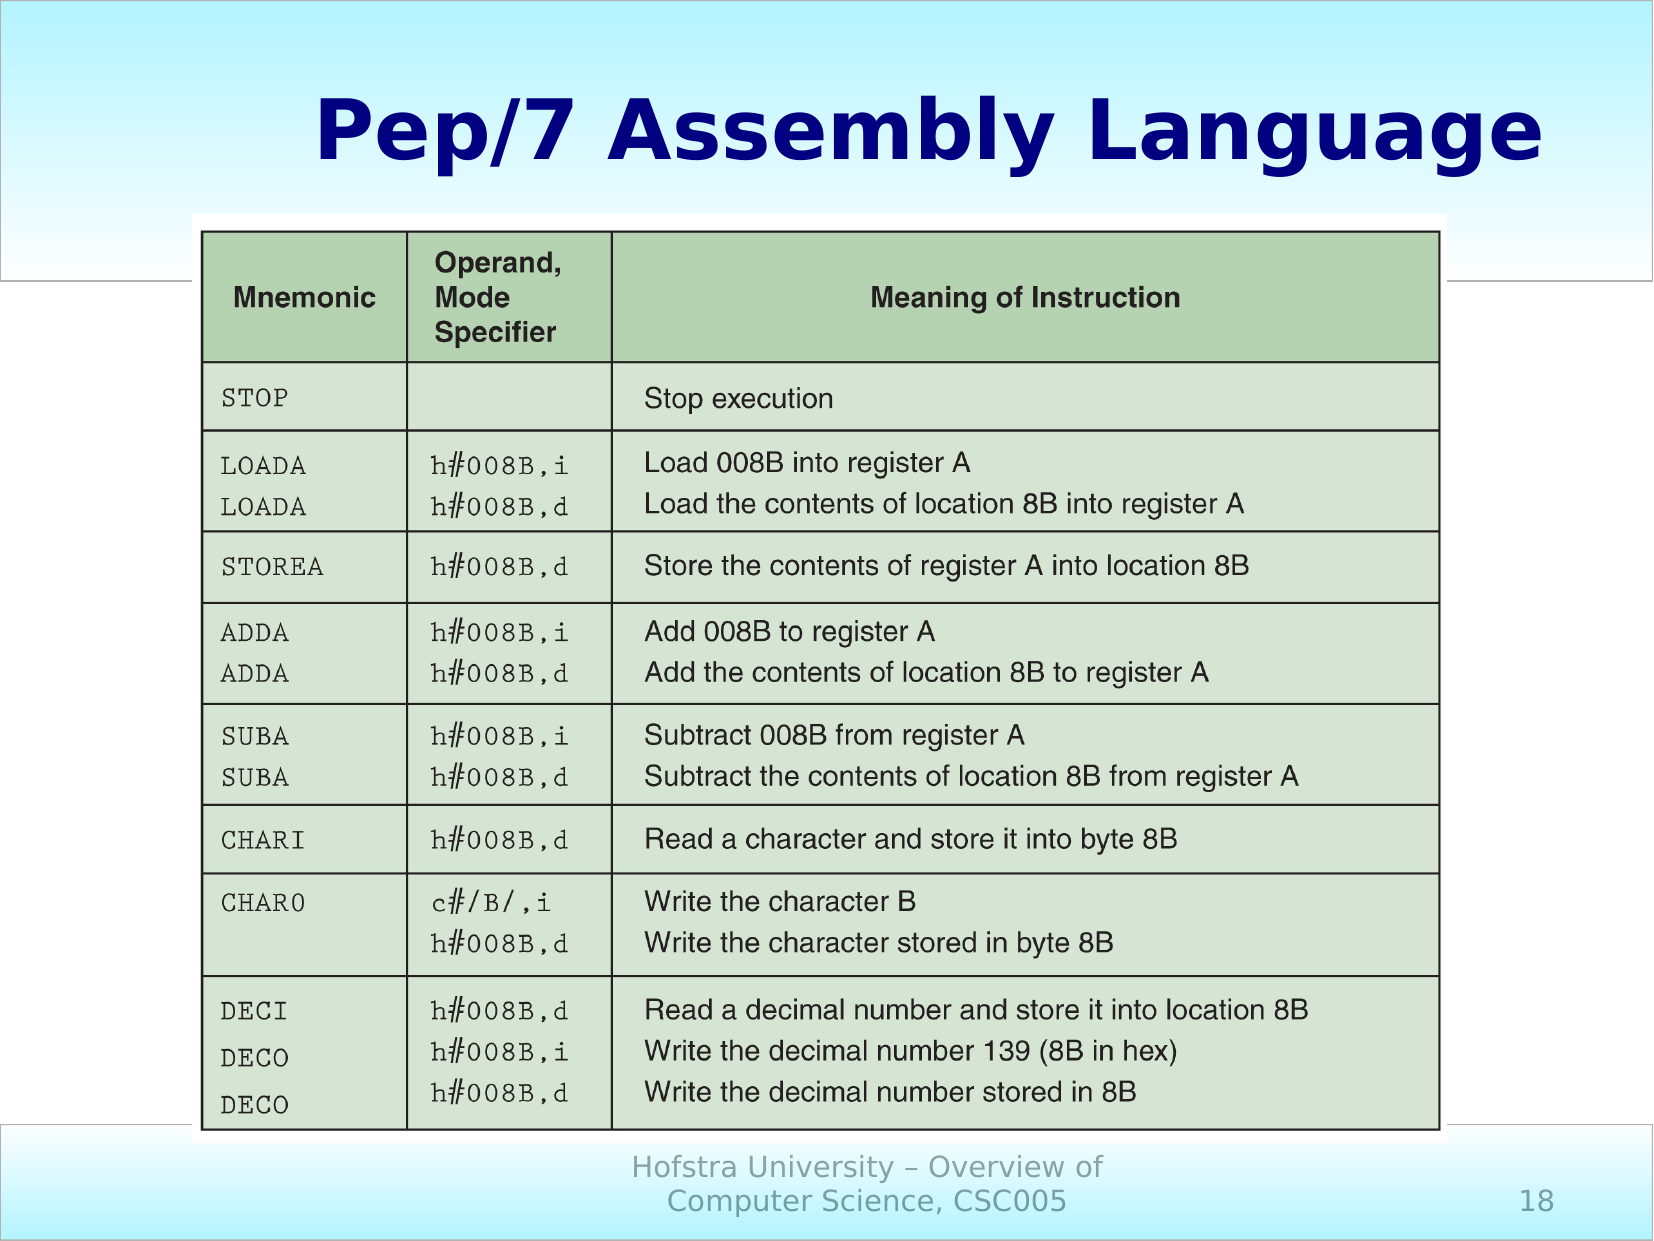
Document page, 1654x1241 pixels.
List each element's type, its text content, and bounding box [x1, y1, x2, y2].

title Pep/7 Assembly Language [247, 12, 1612, 250]
picture [192, 214, 1447, 1143]
